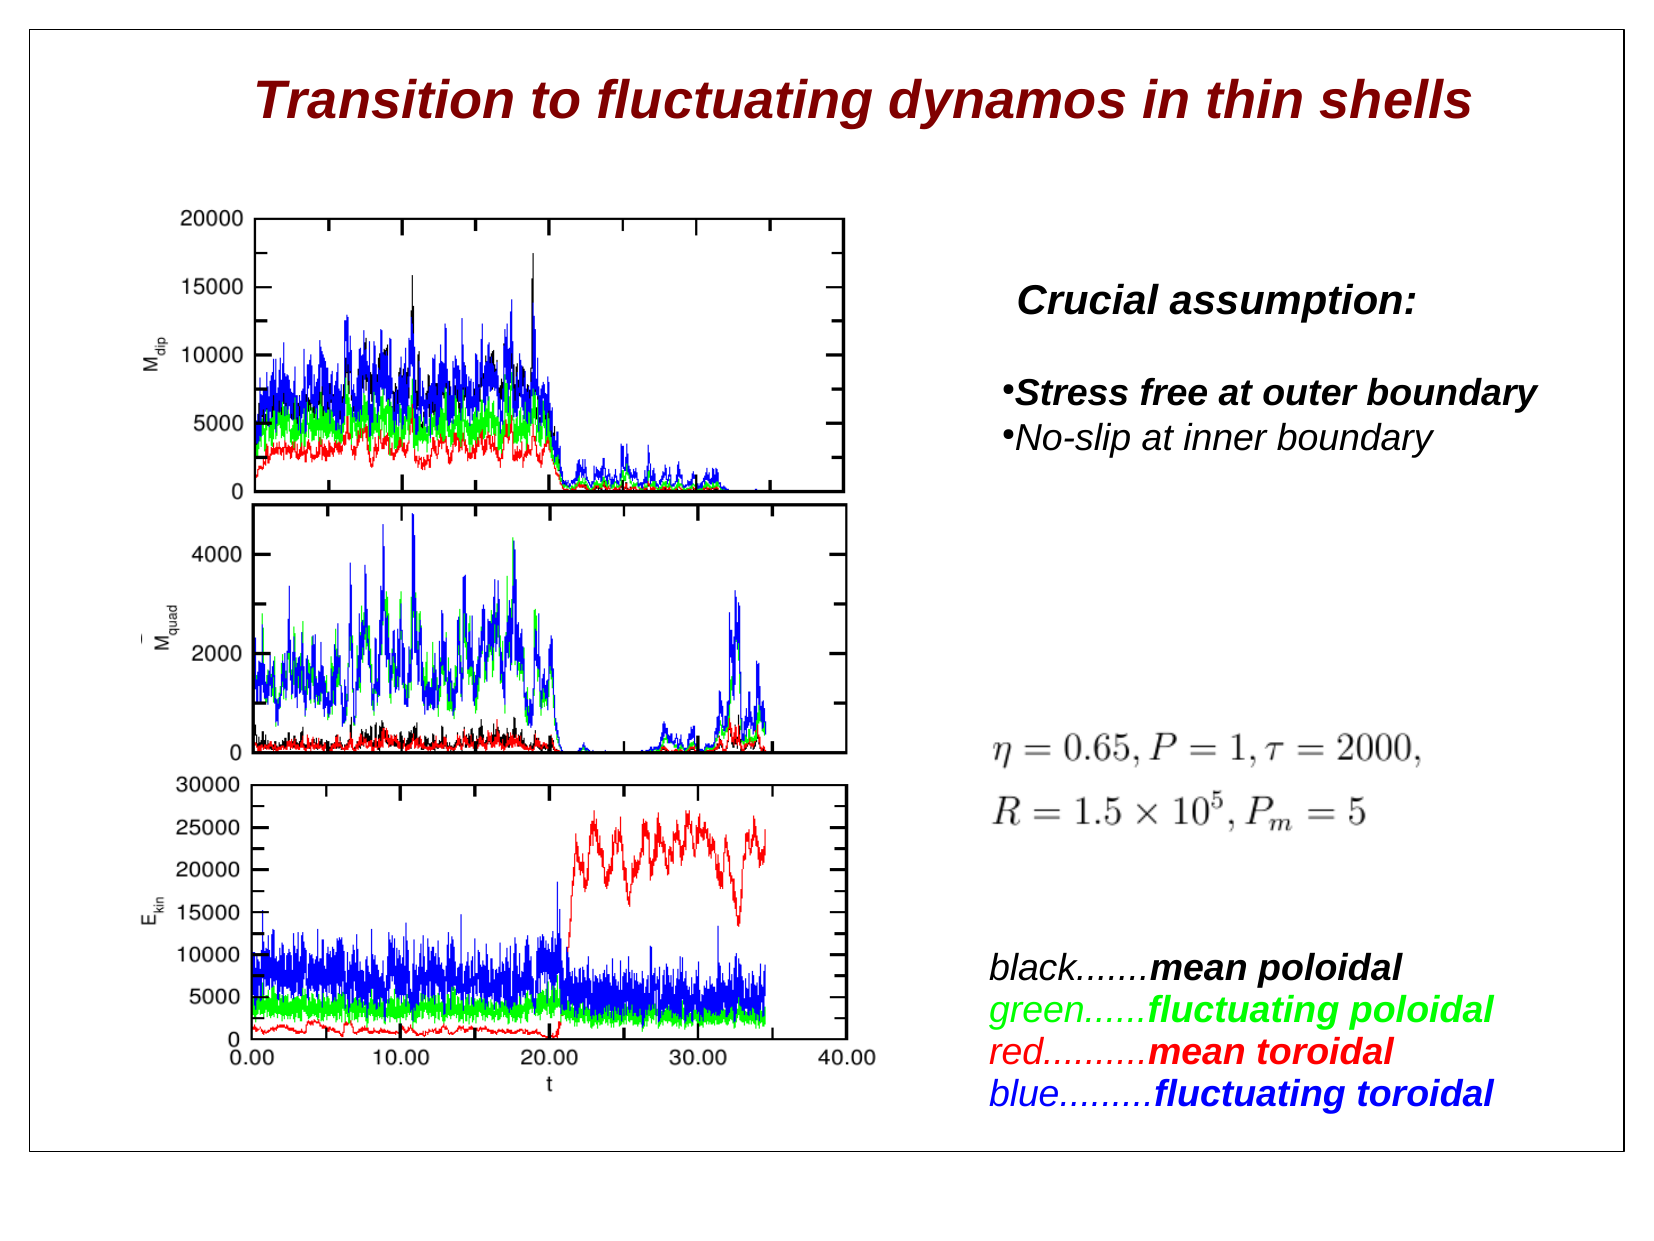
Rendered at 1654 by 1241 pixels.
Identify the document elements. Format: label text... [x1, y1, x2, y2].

text_box Crucial assumption: Stress free at outer boundary No-slip at inner boundary [987, 265, 1502, 384]
picture [987, 784, 1375, 845]
picture [975, 713, 1427, 774]
picture [129, 762, 877, 1098]
text_box Transition to fluctuating dynamos in thin shells [238, 56, 1491, 133]
text_box black.......mean poloidal green......fluctuating poloidal red..........mean toroidal blue.........fluctuating toroidal [974, 939, 1510, 1123]
picture [141, 198, 852, 761]
